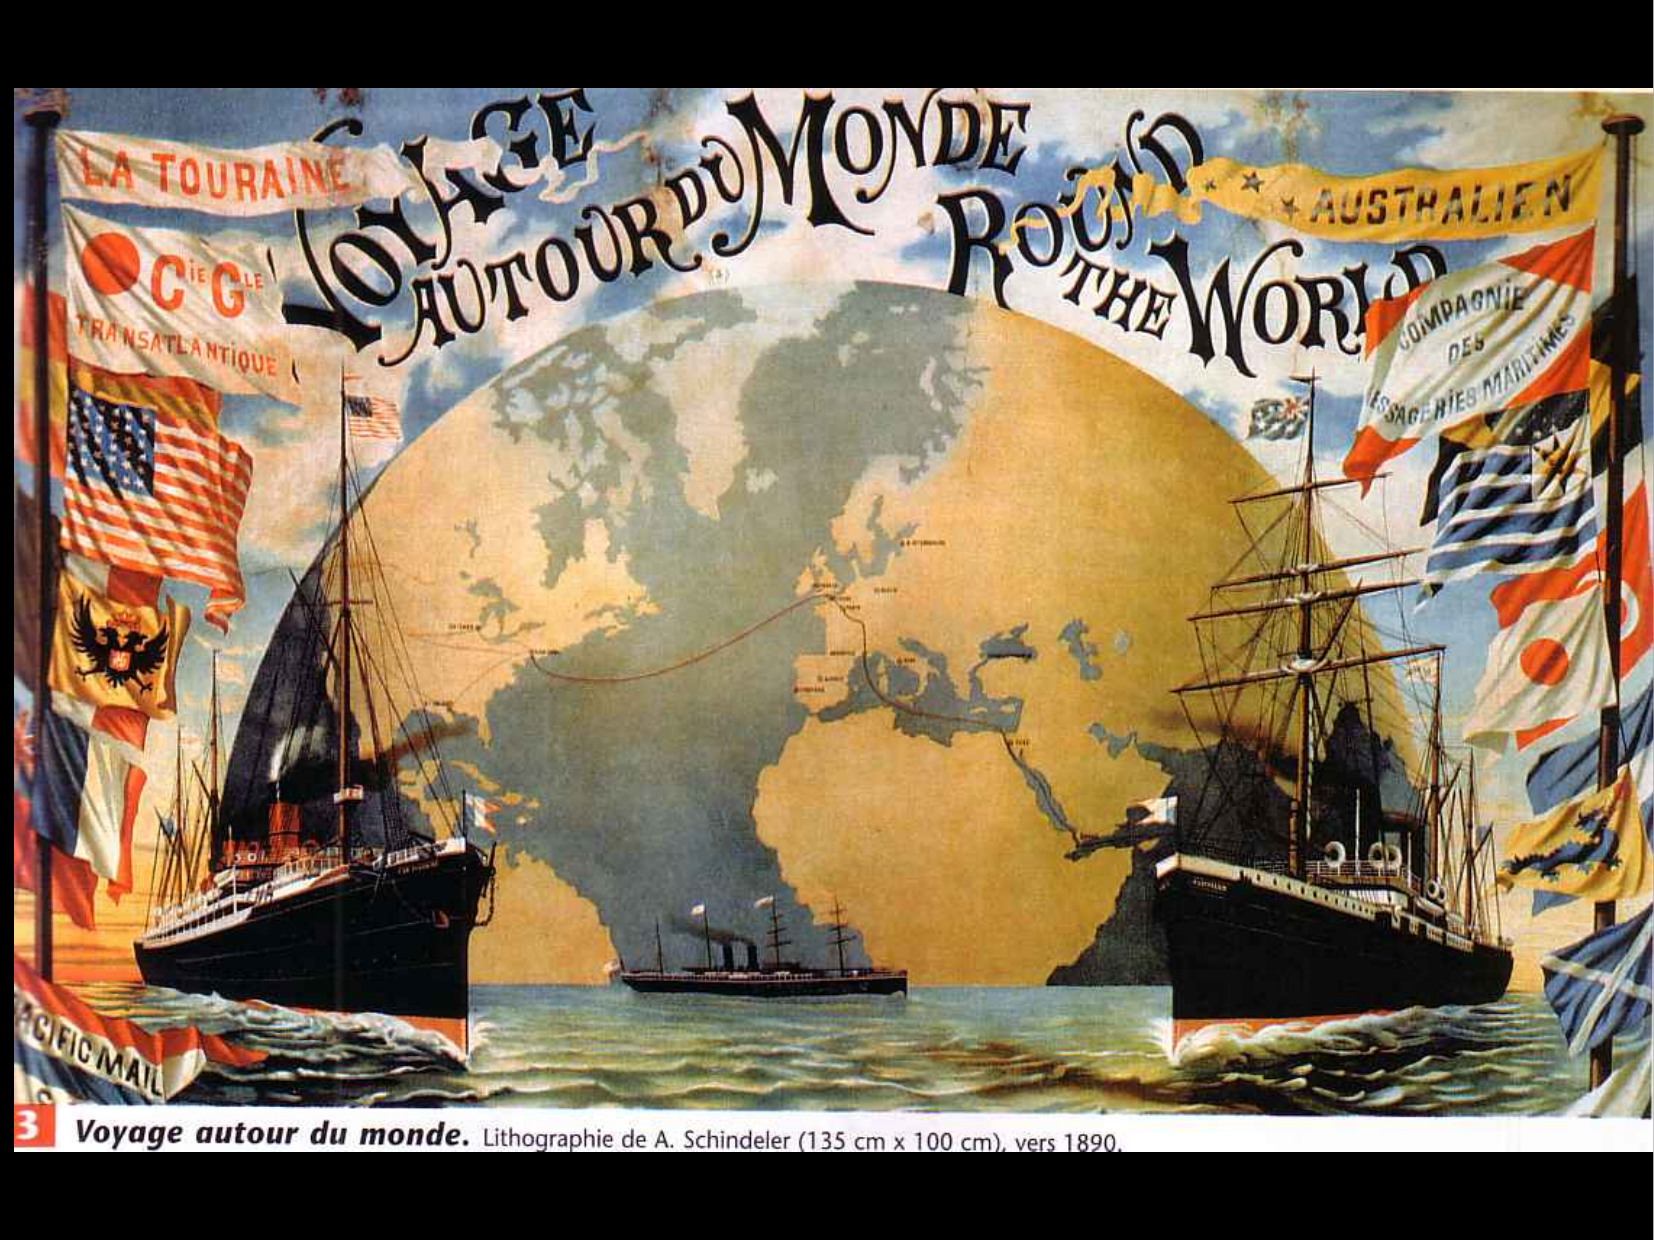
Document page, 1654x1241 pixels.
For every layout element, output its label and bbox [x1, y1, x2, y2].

picture [14, 88, 1654, 1152]
